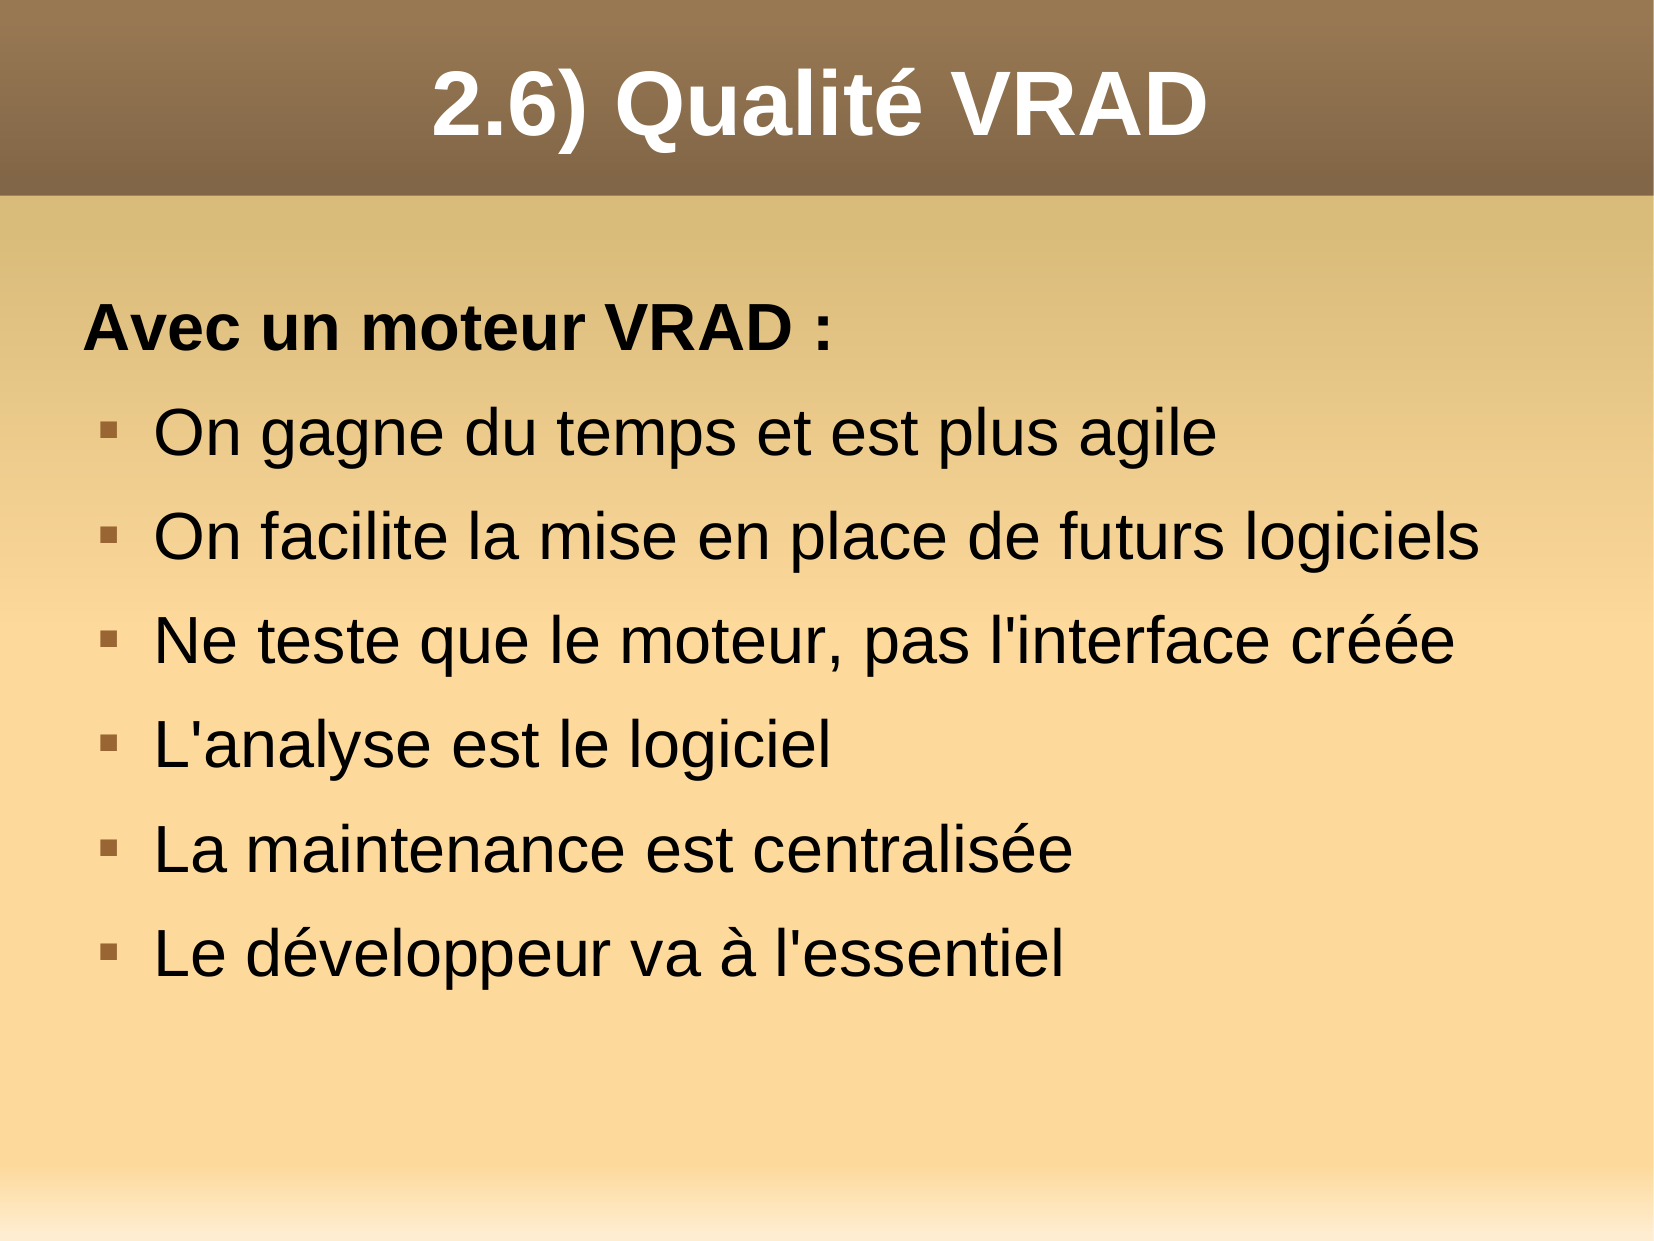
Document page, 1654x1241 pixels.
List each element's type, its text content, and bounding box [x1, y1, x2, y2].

list Avec un moteur VRAD : On gagne du temps et est plus agile On facilite la mise en place de futurs logiciels Ne teste que le moteur, pas l'interface créée L'analyse est le logiciel La maintenance est centralisée Le développeur va à l'essentiel [82, 290, 1571, 1094]
title 2.6) Qualité VRAD [76, 7, 1565, 200]
picture [0, 0, 1654, 1241]
